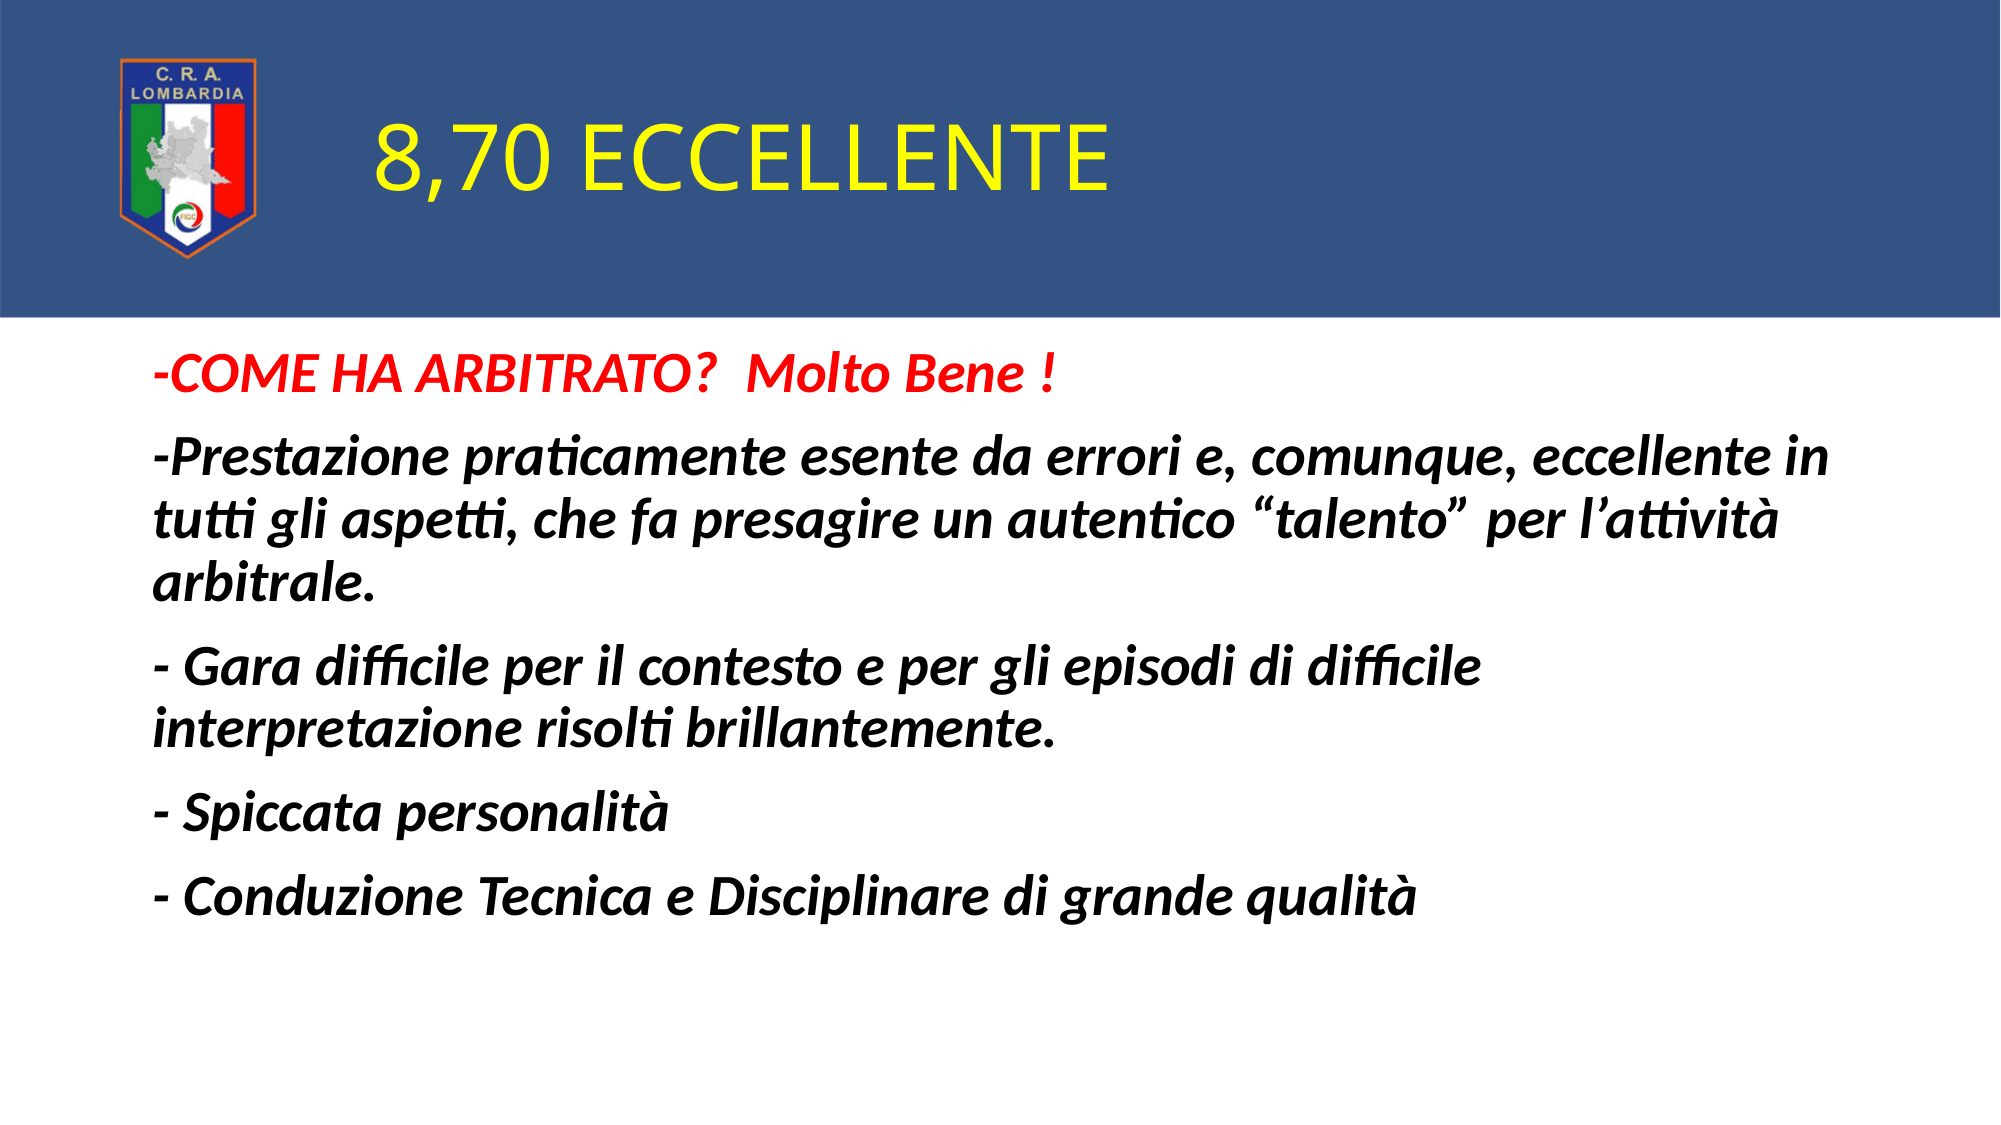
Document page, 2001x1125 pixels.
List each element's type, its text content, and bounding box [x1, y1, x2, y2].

list -COME HA ARBITRATO? Molto Bene ! -Prestazione praticamente esente da errori e, comunque, eccellente in tutti gli aspetti, che fa presagire un autentico “talento” per l’attività arbitrale. - Gara difficile per il contesto e per gli episodi di difficile interpretazione risolti brillantemente. - Spiccata personalità - Conduzione Tecnica e Disciplinare di grande qualità [137, 334, 1863, 1014]
title 8,70 ECCELLENTE [357, 59, 1863, 261]
